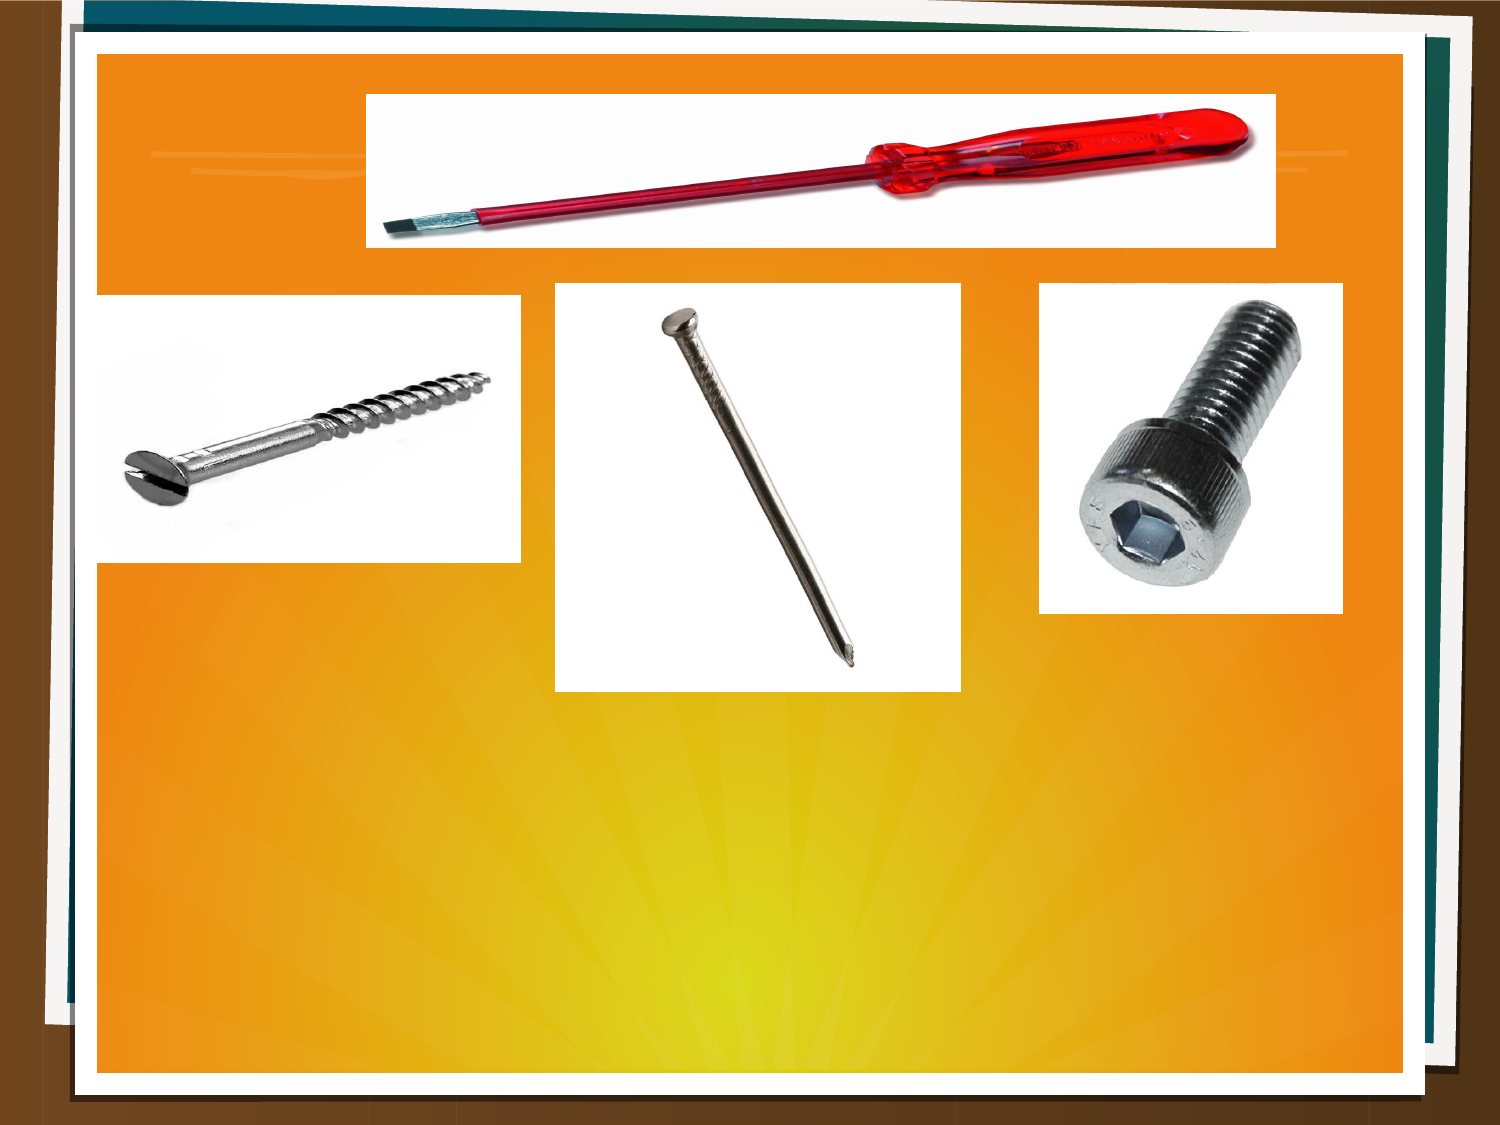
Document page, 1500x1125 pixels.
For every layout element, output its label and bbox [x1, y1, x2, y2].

picture [366, 94, 1276, 249]
picture [555, 283, 961, 692]
picture [1039, 283, 1343, 614]
picture [94, 295, 521, 563]
